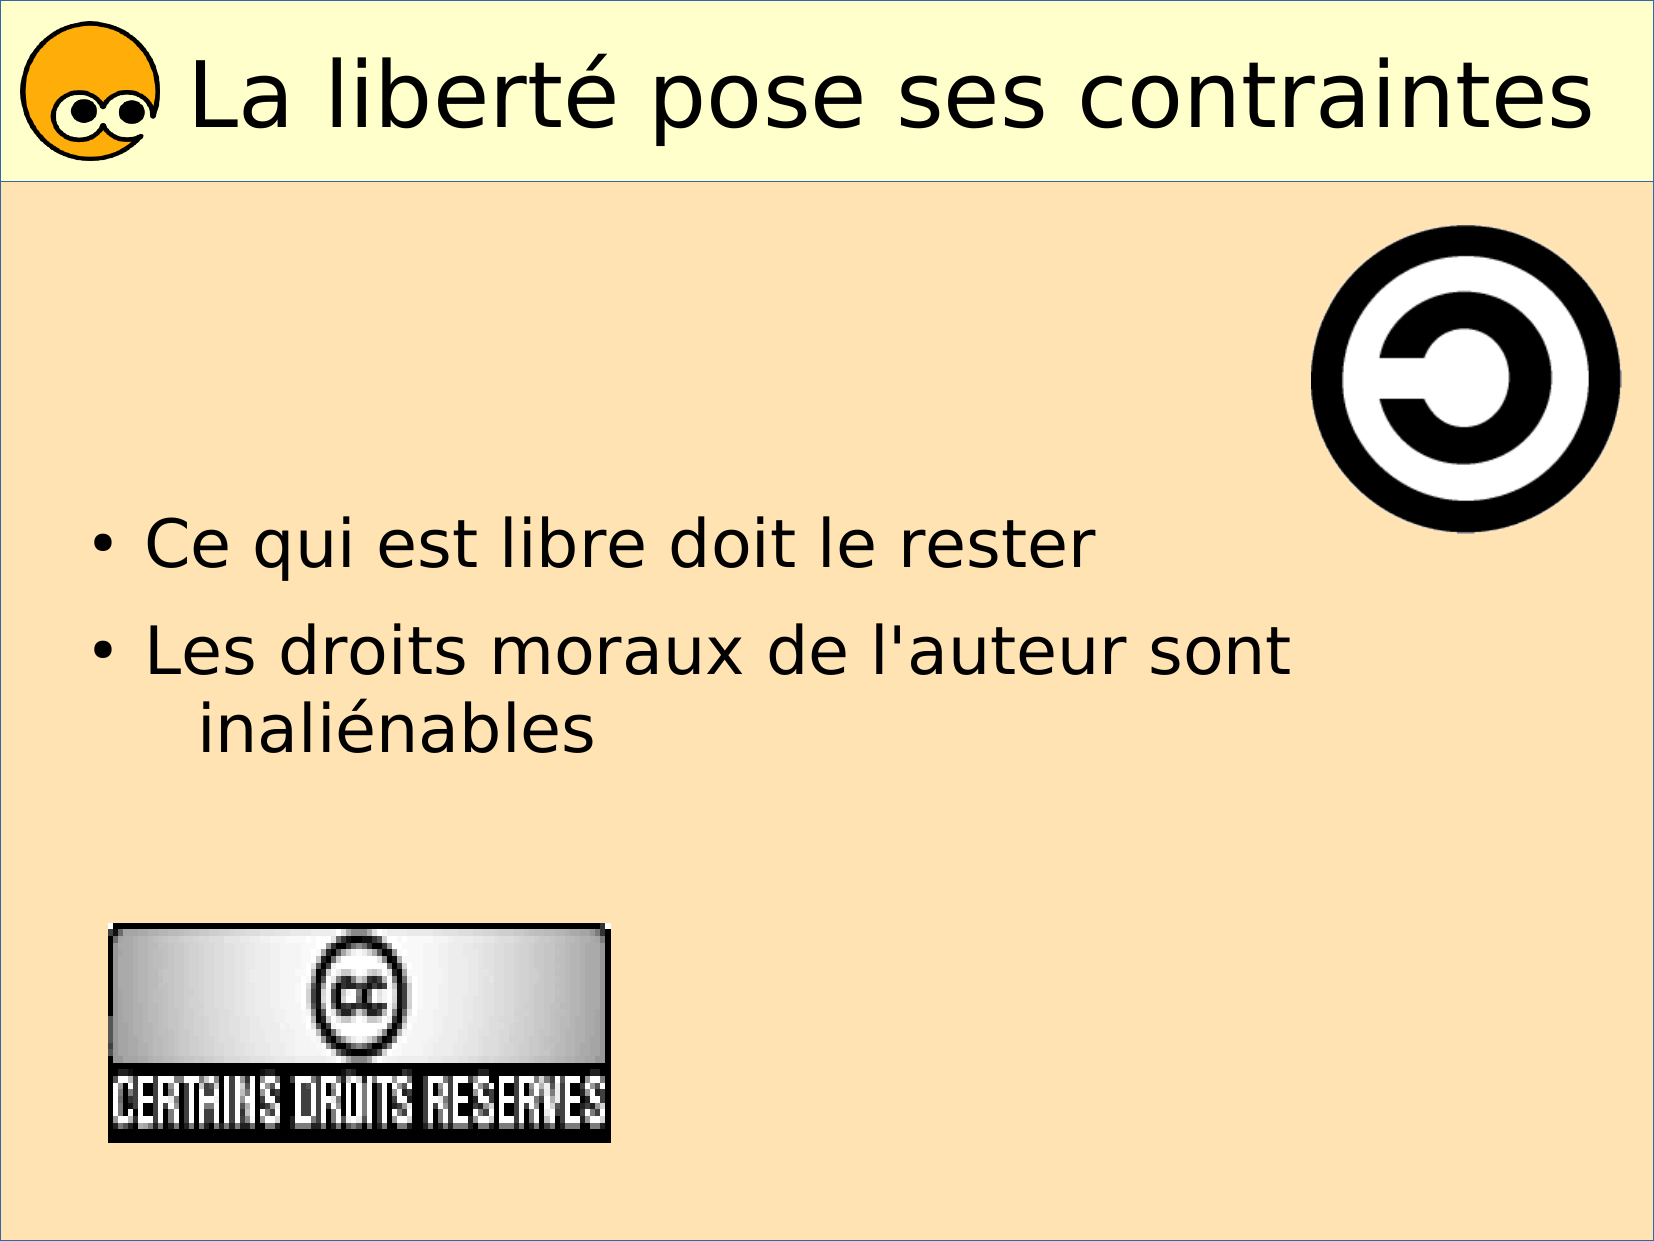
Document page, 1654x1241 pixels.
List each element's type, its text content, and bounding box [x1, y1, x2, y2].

picture [20, 21, 160, 161]
list Ce qui est libre doit le rester Les droits moraux de l'auteur sont inaliénables [55, 427, 1349, 724]
title La liberté pose ses contraintes [180, 29, 1606, 163]
picture [1311, 225, 1622, 534]
picture [108, 923, 611, 1143]
